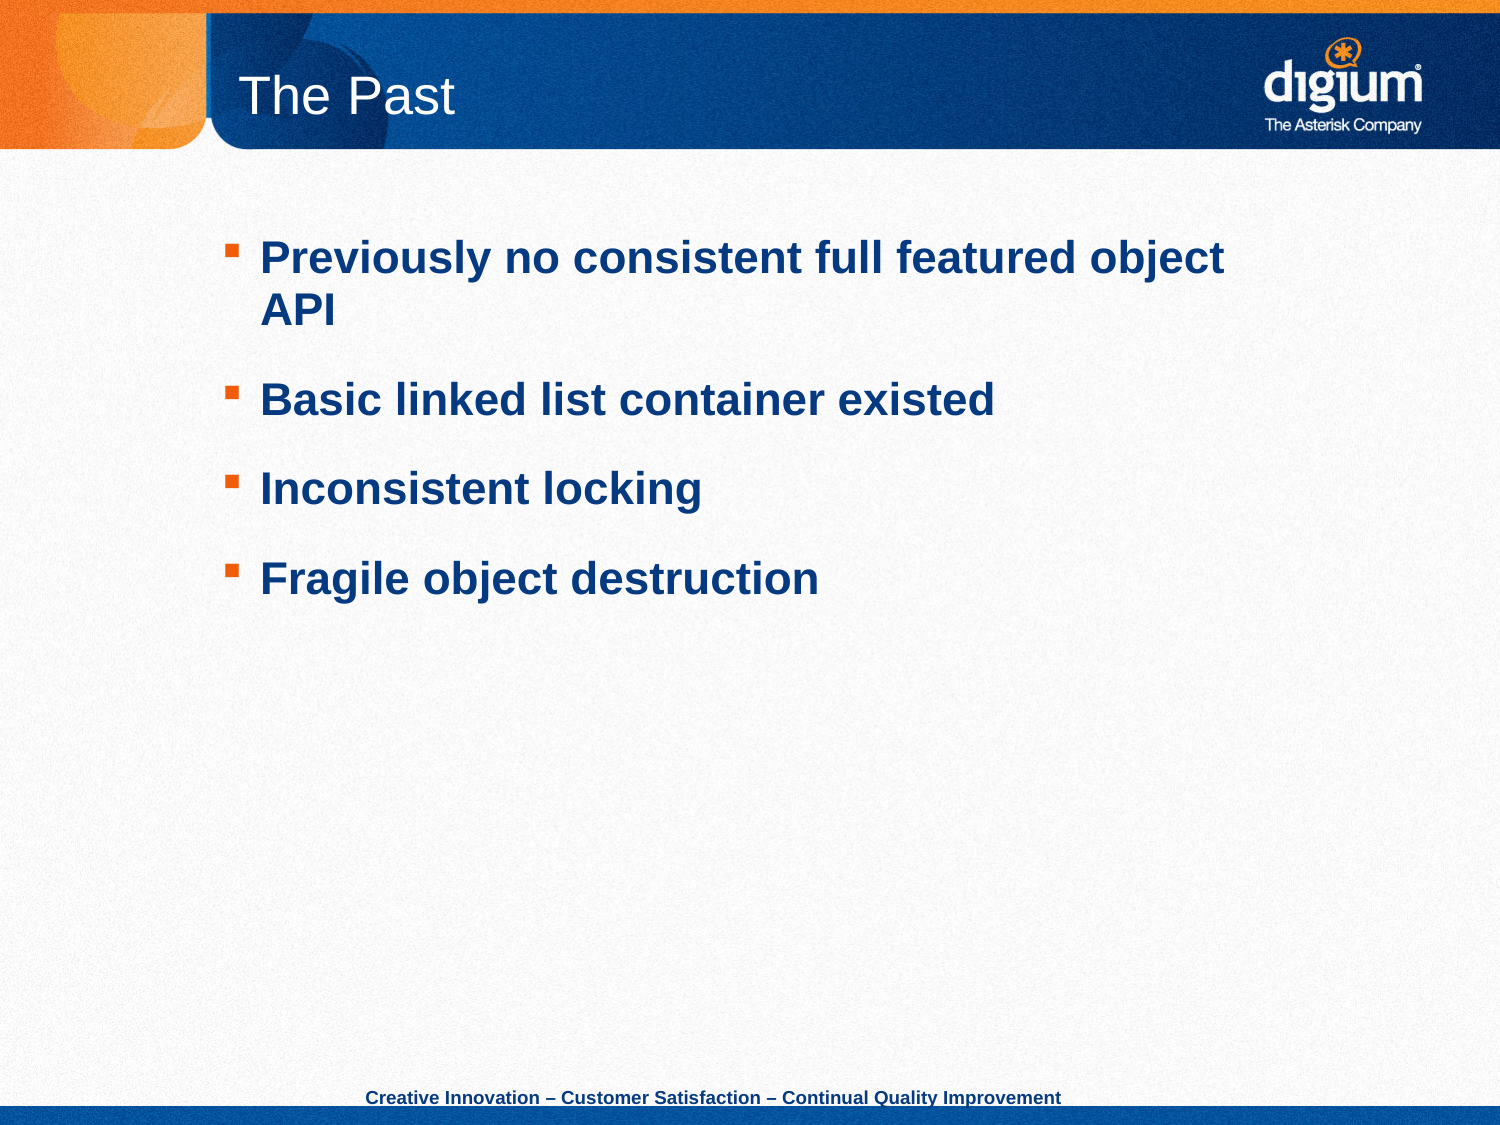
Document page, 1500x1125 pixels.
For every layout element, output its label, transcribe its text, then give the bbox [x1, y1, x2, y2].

list Previously no consistent full featured object API Basic linked list container existed Inconsistent locking Fragile object destruction [206, 224, 1301, 967]
picture [0, 0, 1500, 1125]
title The Past [238, 27, 1243, 127]
